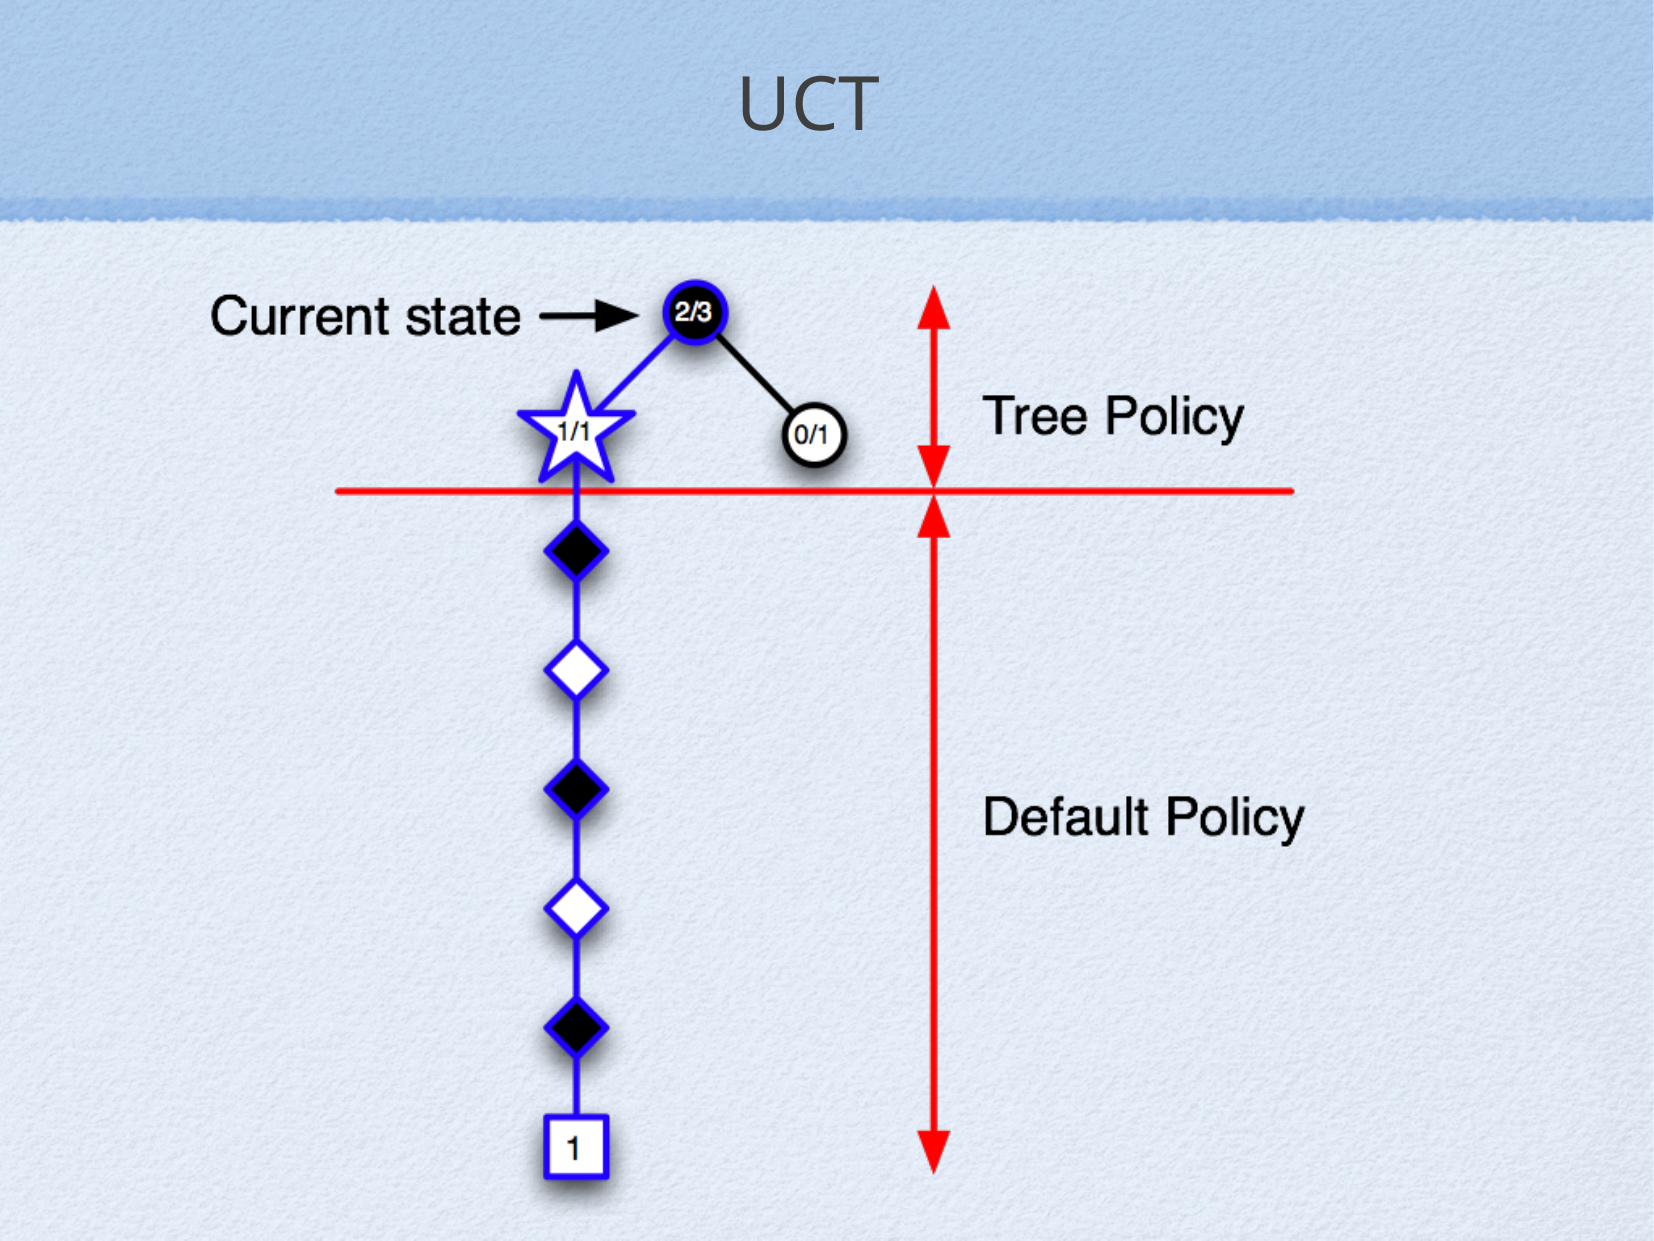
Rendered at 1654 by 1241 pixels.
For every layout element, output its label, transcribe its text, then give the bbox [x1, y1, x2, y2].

picture [0, 0, 1654, 1241]
title UCT [84, 15, 1538, 188]
